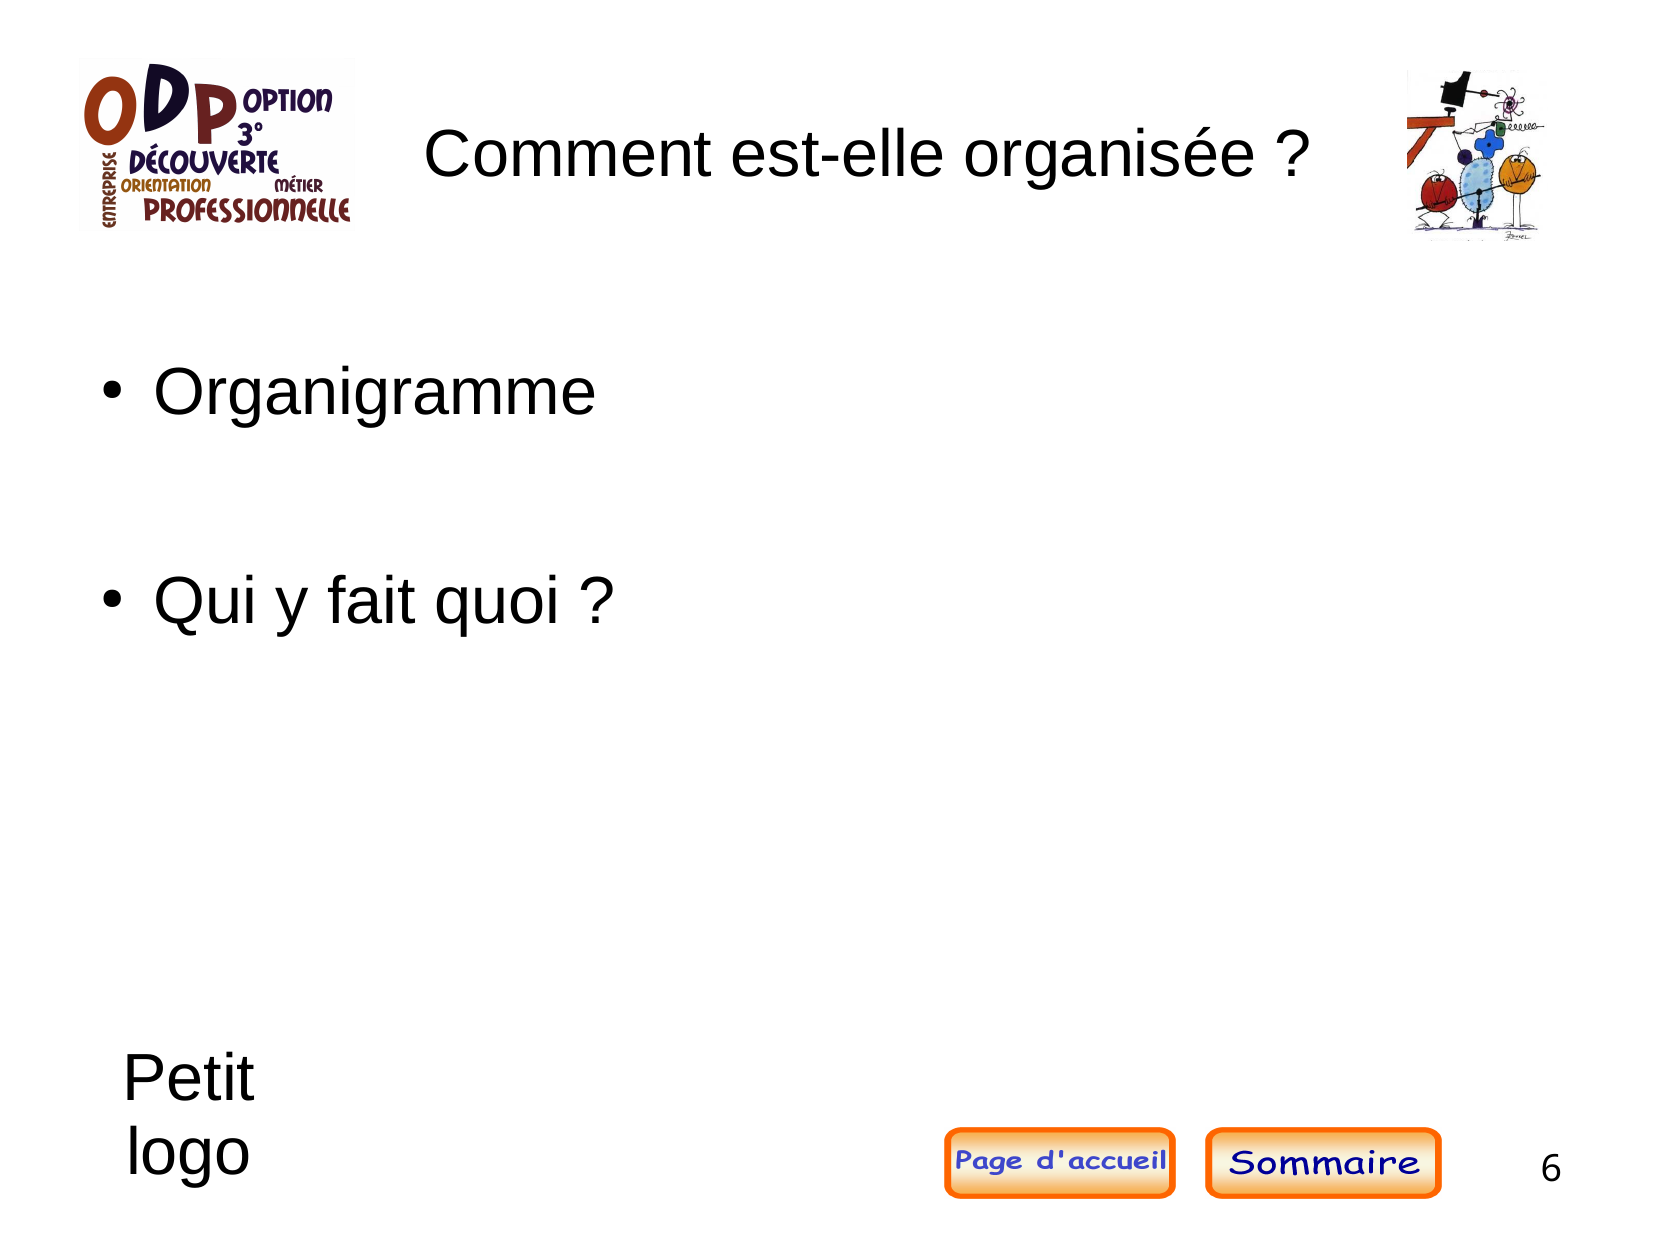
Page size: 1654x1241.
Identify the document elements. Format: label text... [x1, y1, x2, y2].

picture [1405, 70, 1548, 243]
picture [79, 58, 355, 231]
text_box Petit logo [82, 1039, 296, 1190]
picture [1205, 1127, 1442, 1199]
title Comment est-elle organisée ? [395, 49, 1341, 257]
list Organigramme Qui y fait quoi ? [82, 354, 1571, 1109]
picture [944, 1127, 1176, 1199]
